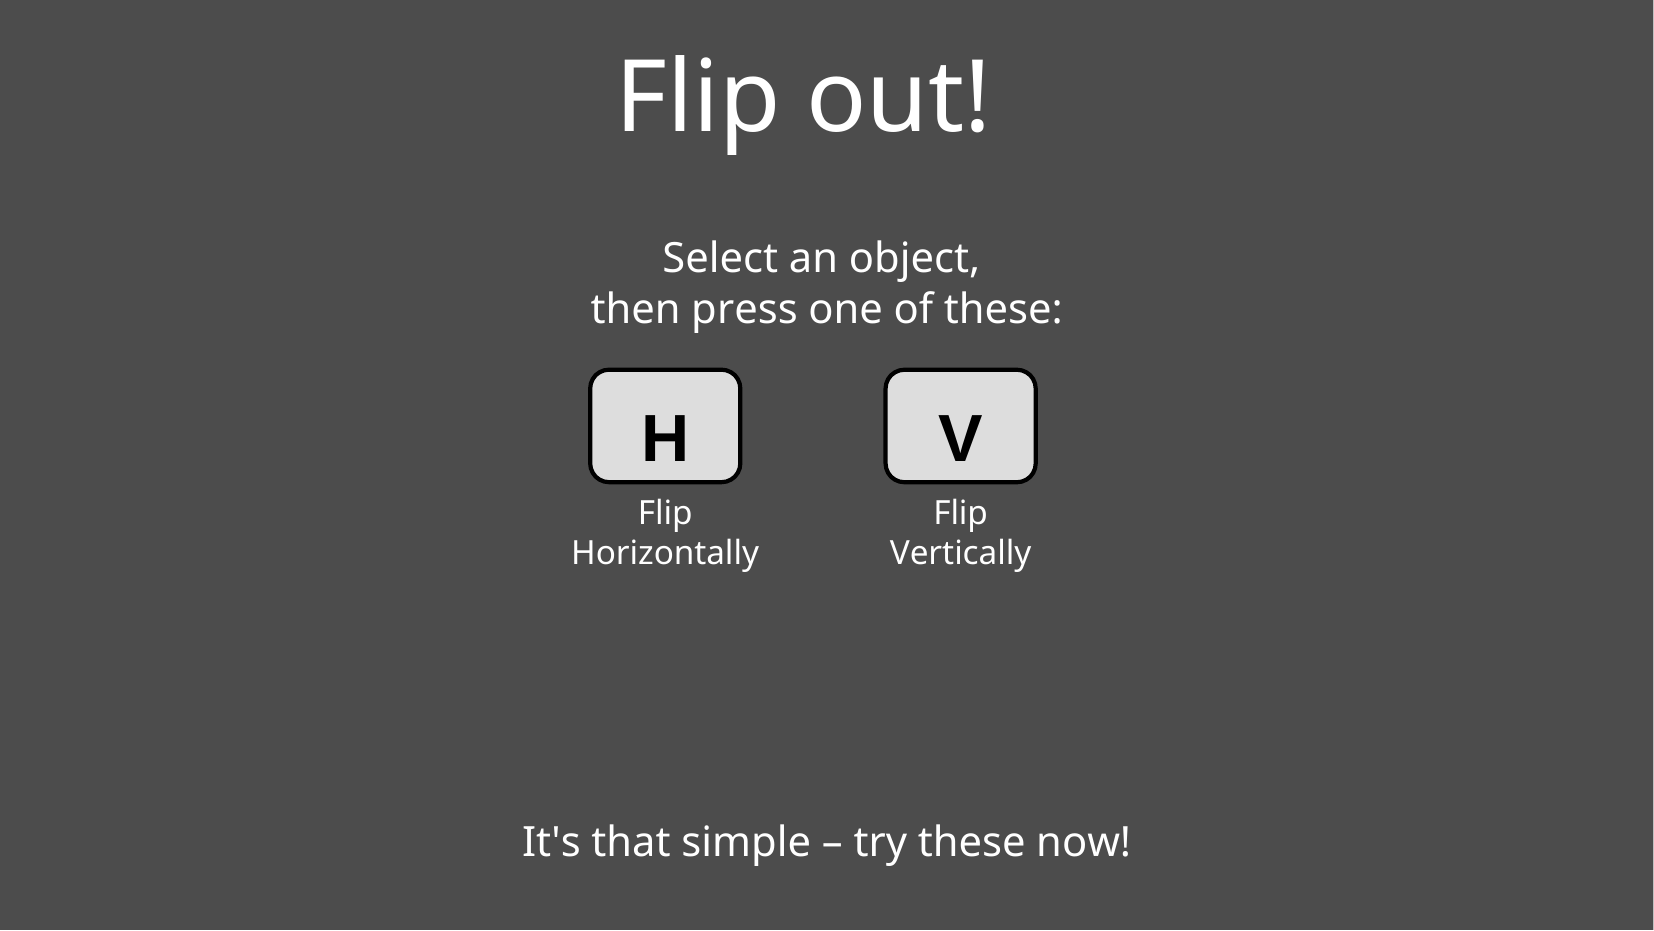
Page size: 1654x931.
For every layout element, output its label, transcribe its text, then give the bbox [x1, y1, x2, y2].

text_box [885, 369, 1036, 483]
text_box V [923, 393, 998, 484]
text_box [590, 369, 741, 483]
title It's that simple – try these now! [132, 785, 1521, 897]
title Flip Horizontally [539, 493, 791, 572]
text_box H [626, 393, 705, 484]
title Select an object, then press one of these: [132, 227, 1521, 339]
title Flip out! [53, 4, 1554, 202]
title Flip Vertically [835, 493, 1087, 572]
